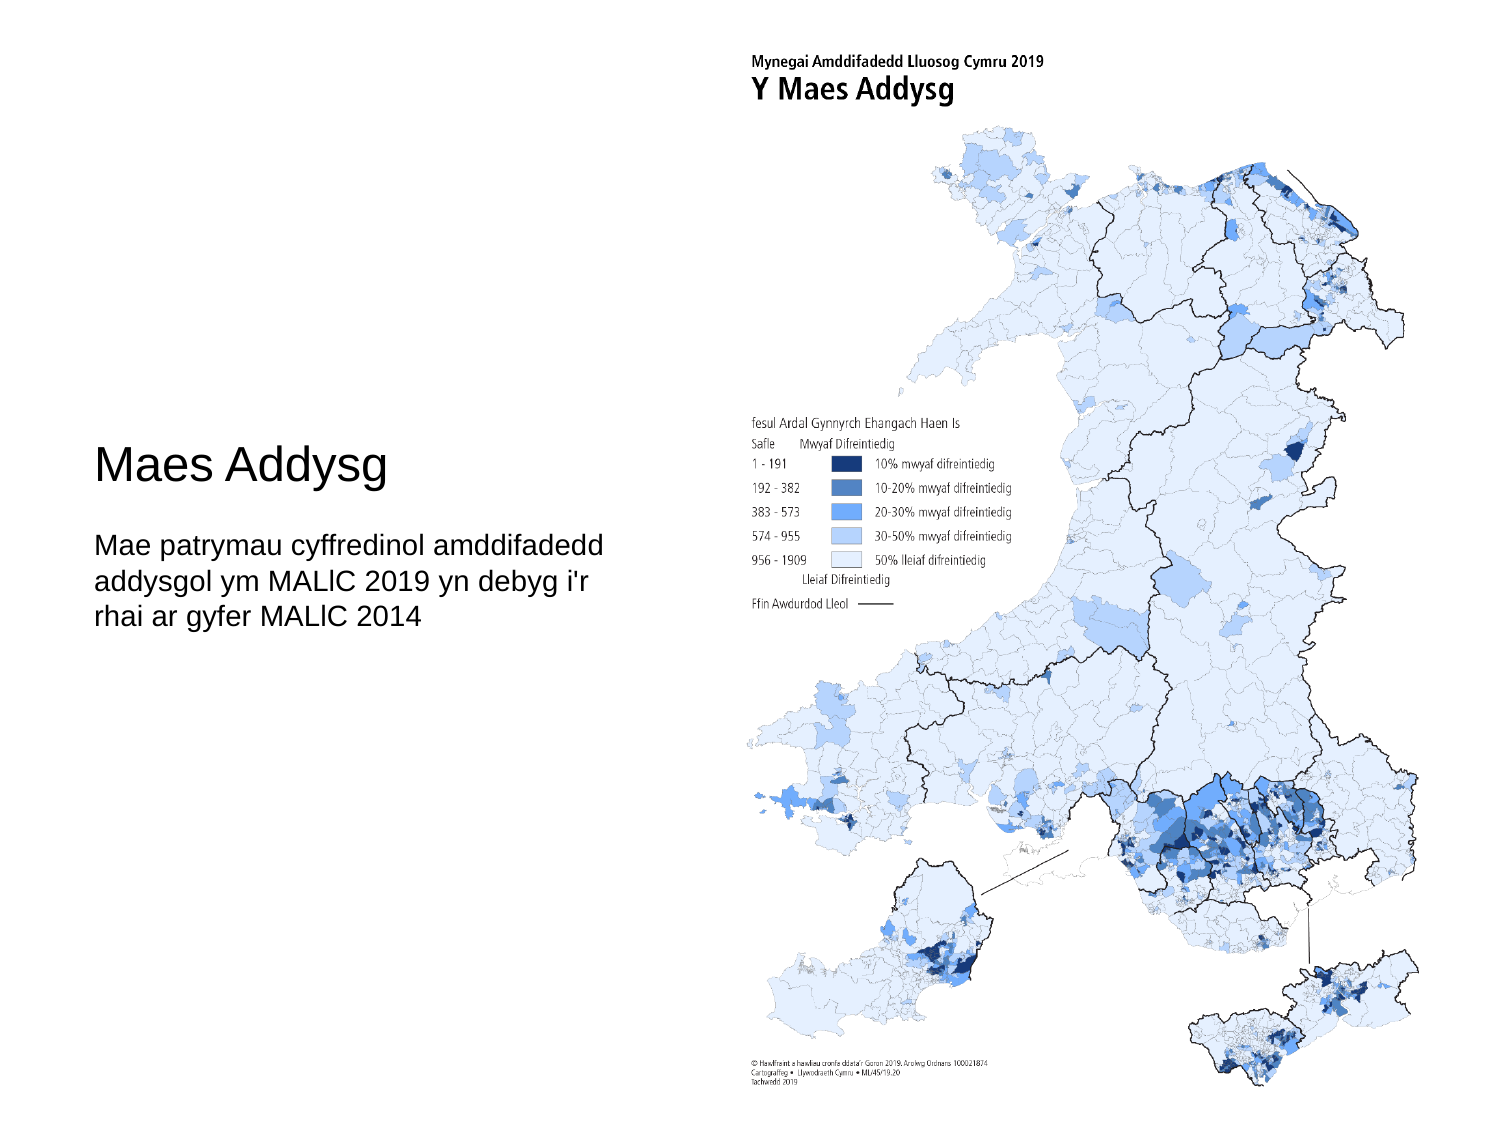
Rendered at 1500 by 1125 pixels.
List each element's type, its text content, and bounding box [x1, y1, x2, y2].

picture [667, 0, 1464, 1125]
title Maes Addysg Mae patrymau cyffredinol amddifadedd addysgol ym MALlC 2019 yn debyg i'r rhai ar gyfer MALlC 2014 [77, 407, 622, 658]
